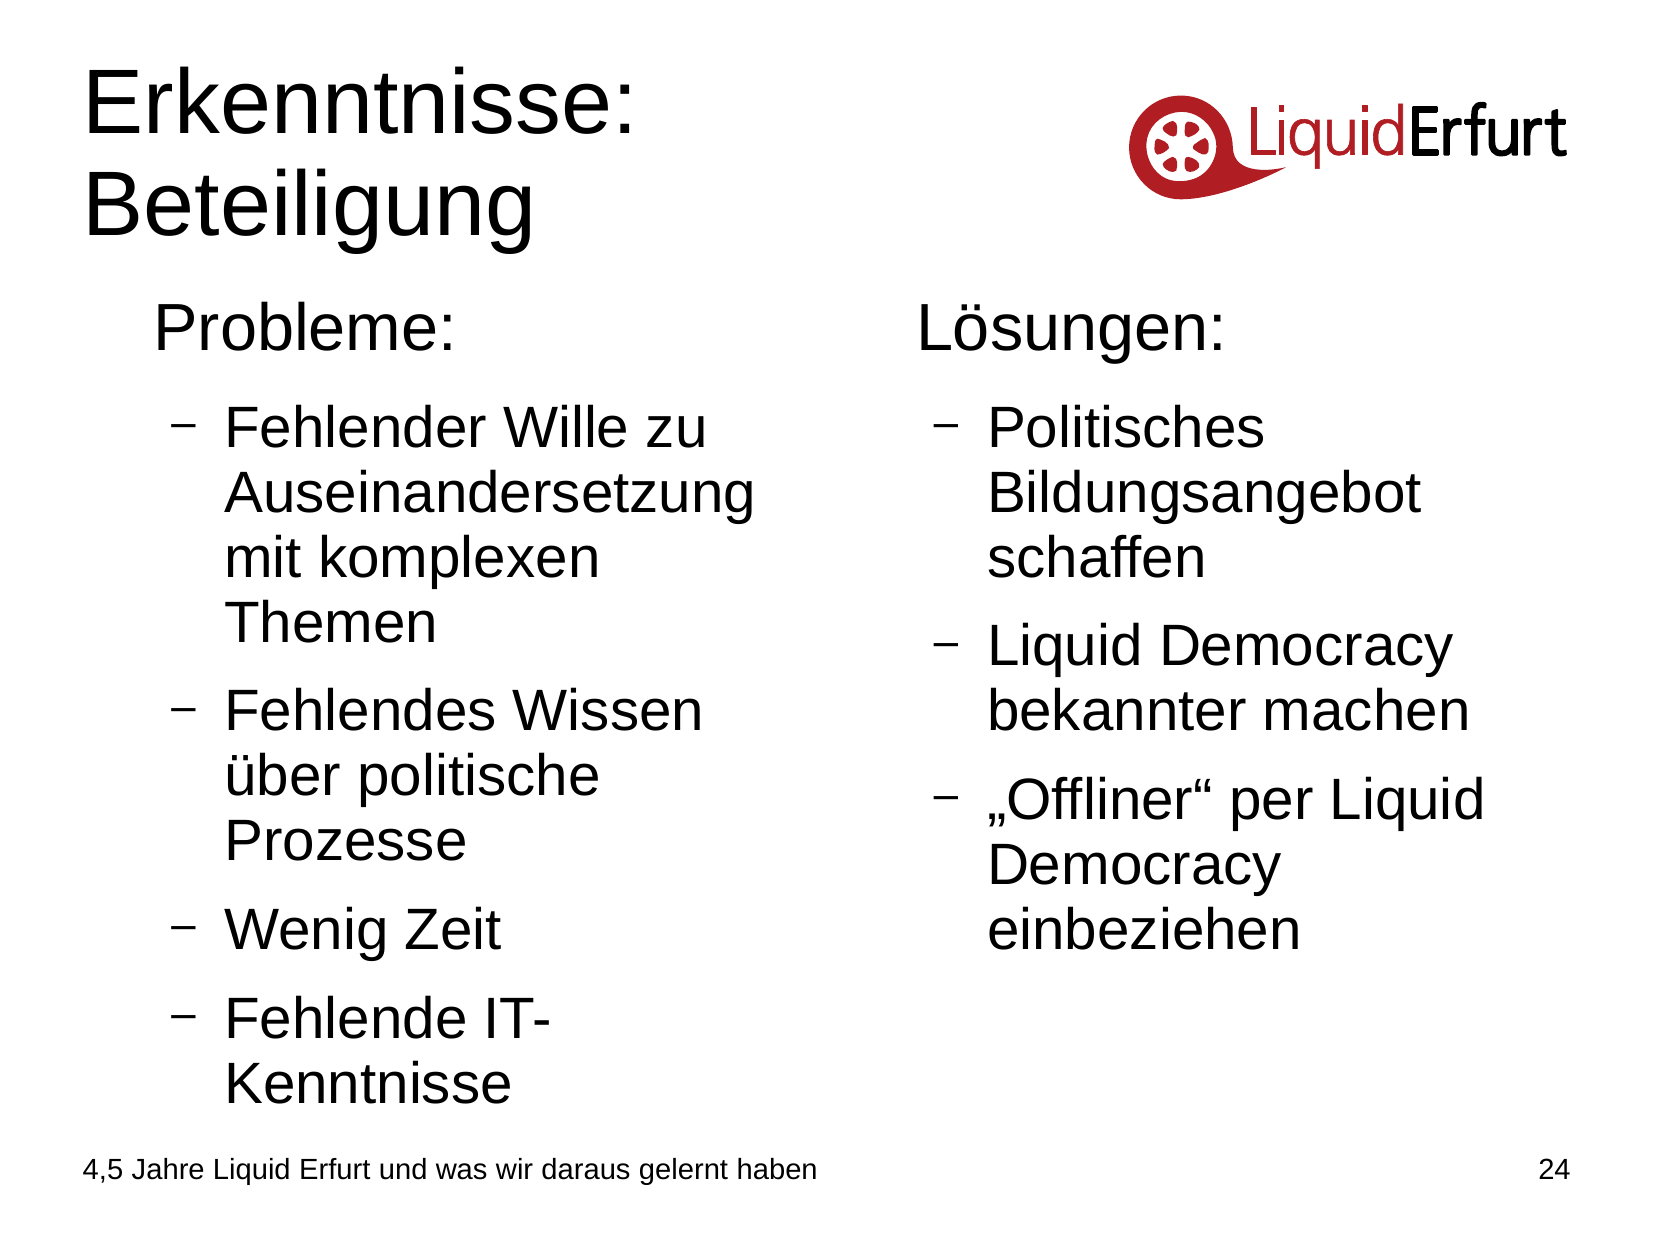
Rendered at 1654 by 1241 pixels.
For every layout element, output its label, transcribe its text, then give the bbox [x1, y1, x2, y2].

title Erkenntnisse: Beteiligung [82, 49, 1571, 257]
list Lösungen: Politisches Bildungsangebot schaffen Liquid Democracy bekannter machen „Offliner“ per Liquid Democracy einbeziehen [845, 290, 1572, 1010]
list Probleme: Fehlender Wille zu Auseinandersetzung mit komplexen Themen Fehlendes Wissen über politische Prozesse Wenig Zeit Fehlende IT-Kenntnisse [82, 290, 809, 1116]
